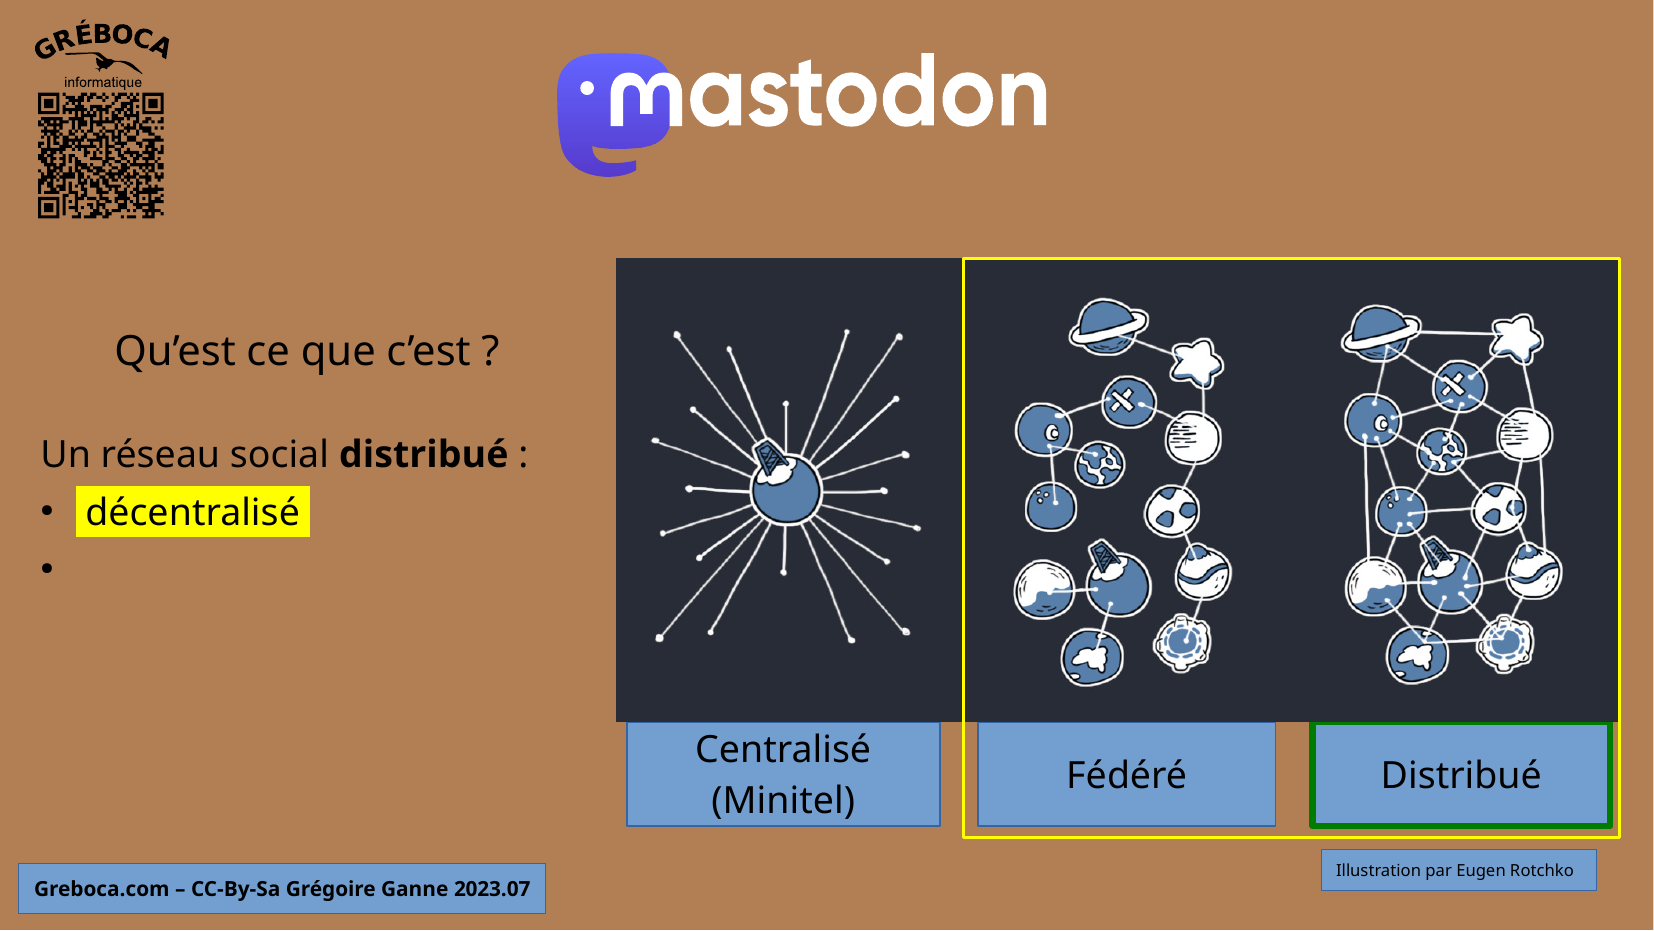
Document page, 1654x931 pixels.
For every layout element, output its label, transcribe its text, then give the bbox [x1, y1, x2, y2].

text_box Illustration par Eugen Rotchko [1321, 849, 1597, 891]
picture [557, 51, 1047, 179]
text_box Centralisé (Minitel) [626, 722, 941, 827]
text_box Greboca.com – CC-By-Sa Grégoire Ganne 2023.07 [18, 863, 546, 914]
title Qu’est ce que c’est ? [62, 286, 552, 413]
picture [965, 260, 1618, 722]
text_box Distribué [1312, 722, 1611, 827]
text_box Un réseau social distribué : décentralisé [25, 412, 546, 632]
text_box Fédéré [977, 722, 1276, 827]
picture [27, 19, 175, 230]
picture [616, 258, 962, 722]
